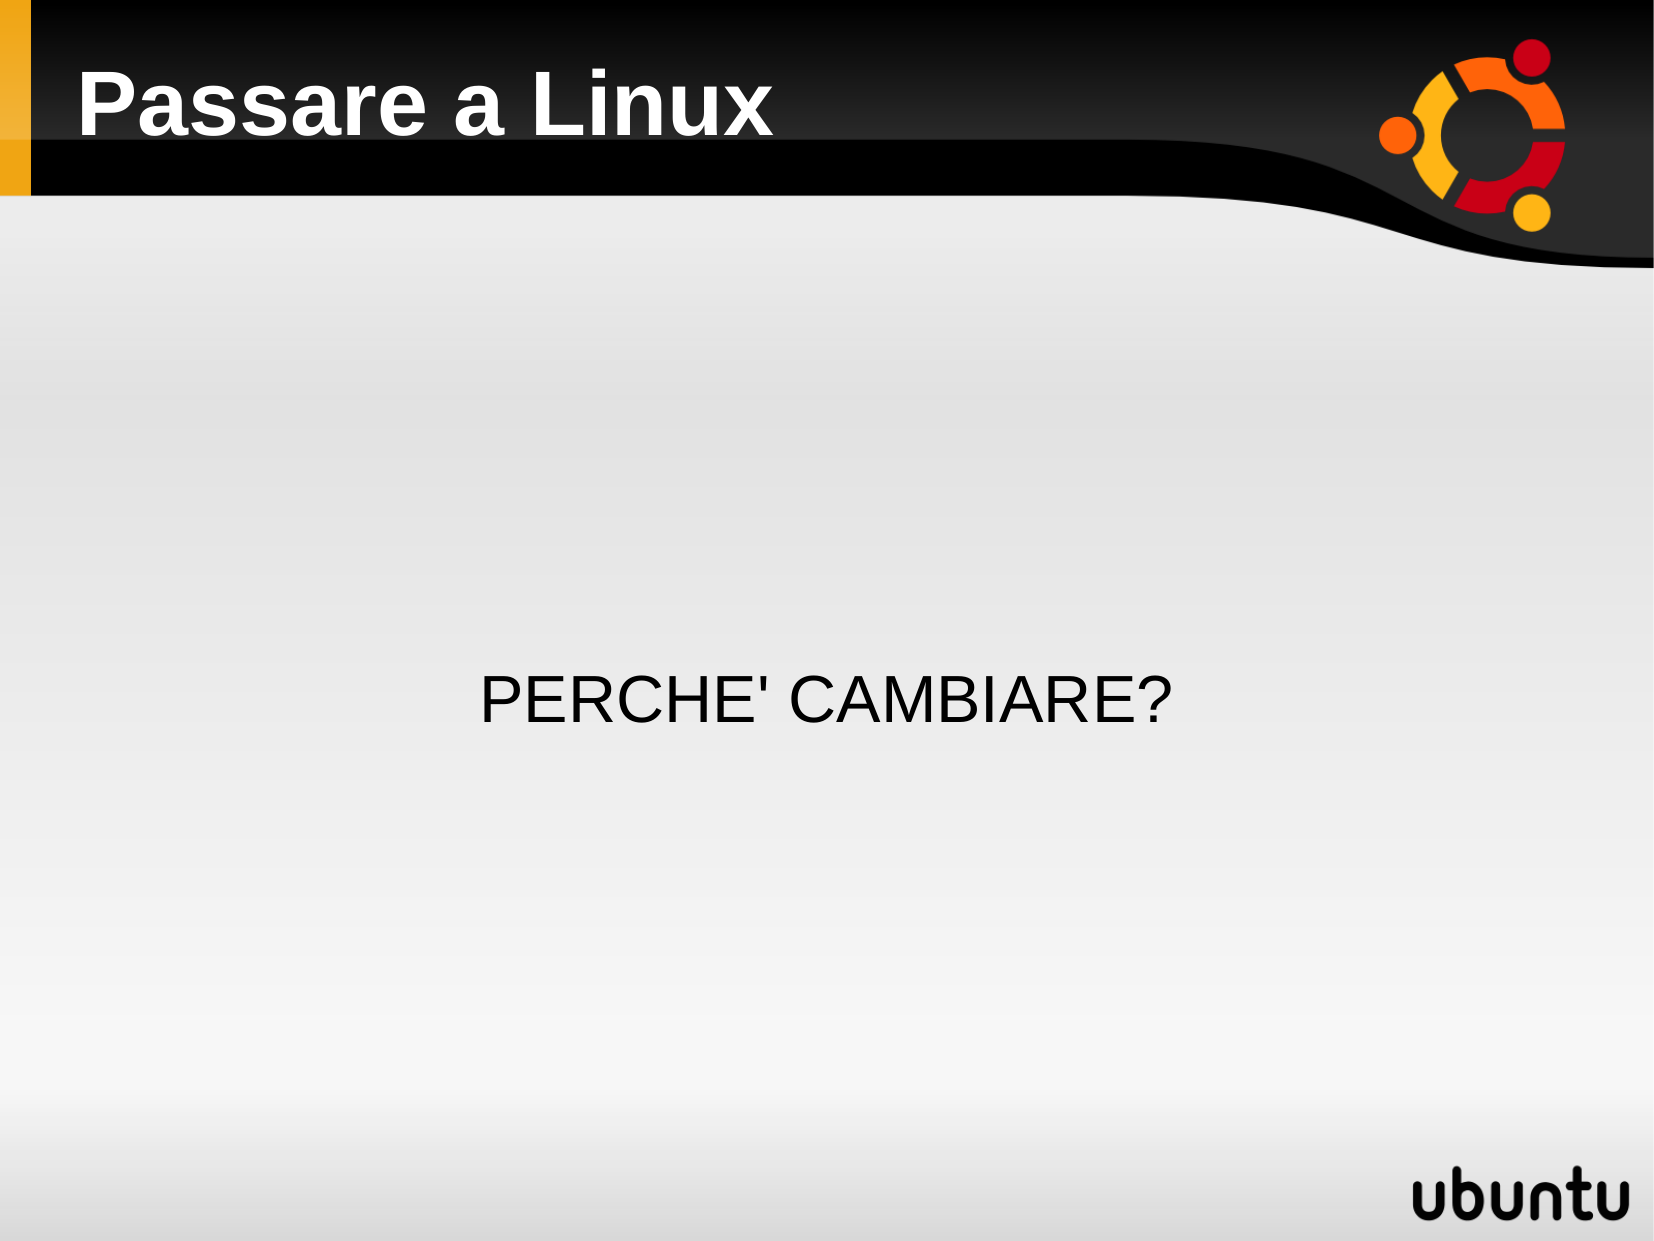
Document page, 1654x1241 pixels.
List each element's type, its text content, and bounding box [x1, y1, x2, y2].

subtitle PERCHE' CAMBIARE? [82, 290, 1571, 1109]
title Passare a Linux [76, 0, 1565, 208]
picture [0, 0, 1654, 1241]
